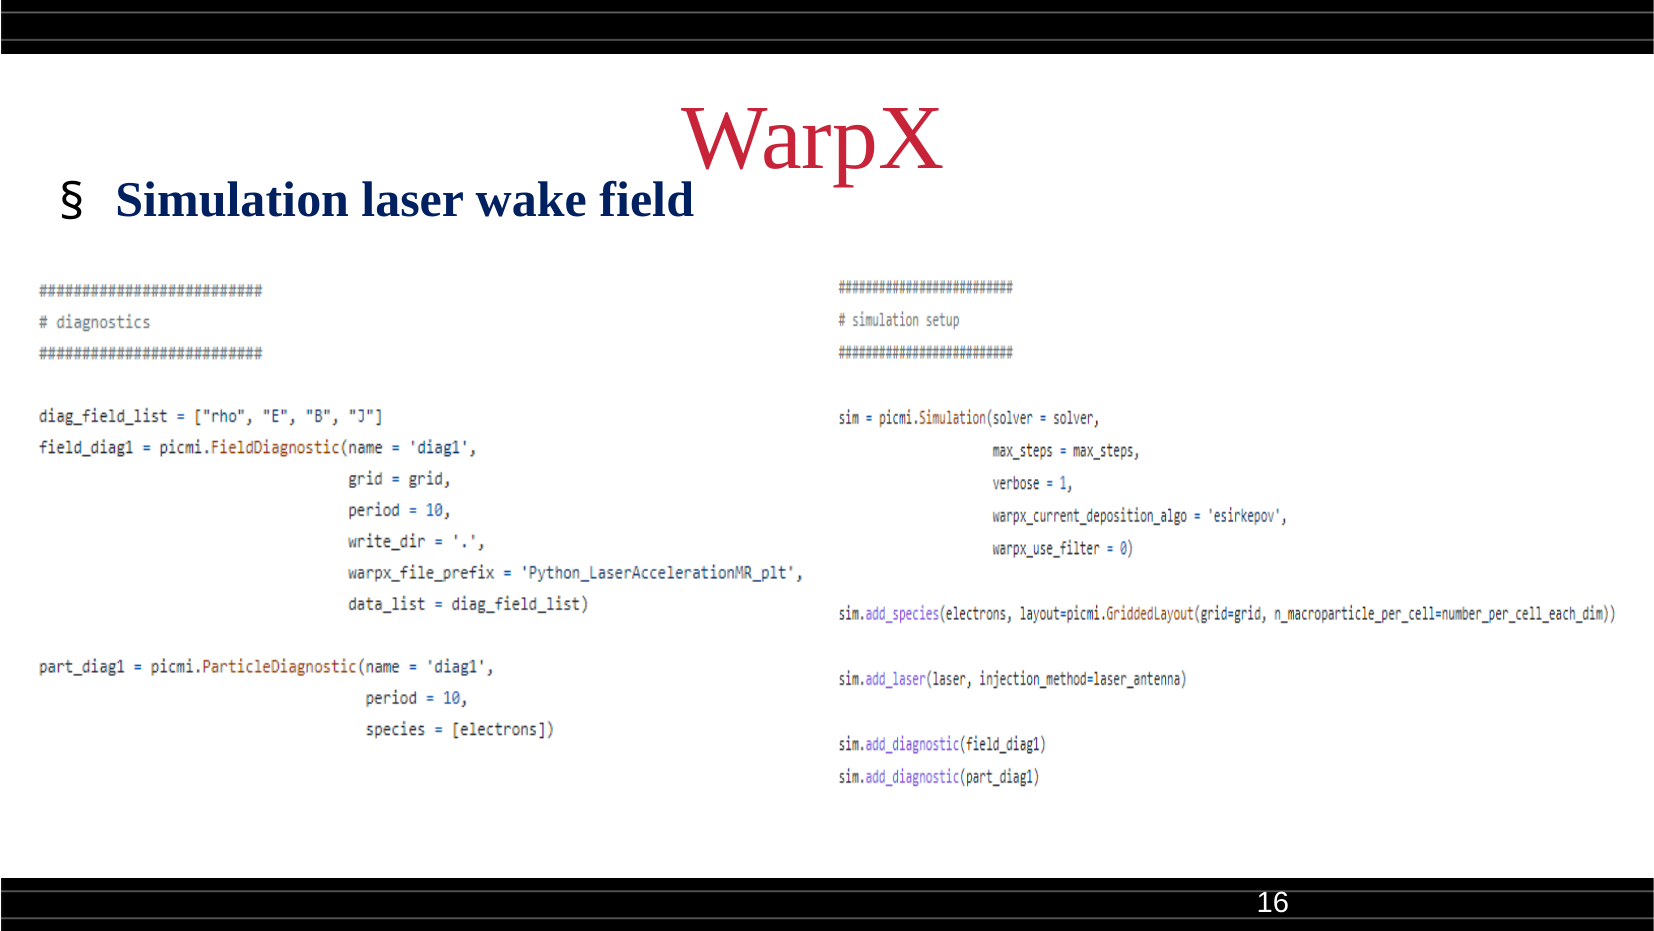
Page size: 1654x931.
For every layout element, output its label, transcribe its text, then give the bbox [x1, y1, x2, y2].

picture [832, 261, 1626, 806]
text_box Simulation laser wake field [44, 164, 823, 241]
picture [28, 261, 812, 773]
title WarpX [69, 76, 1558, 188]
